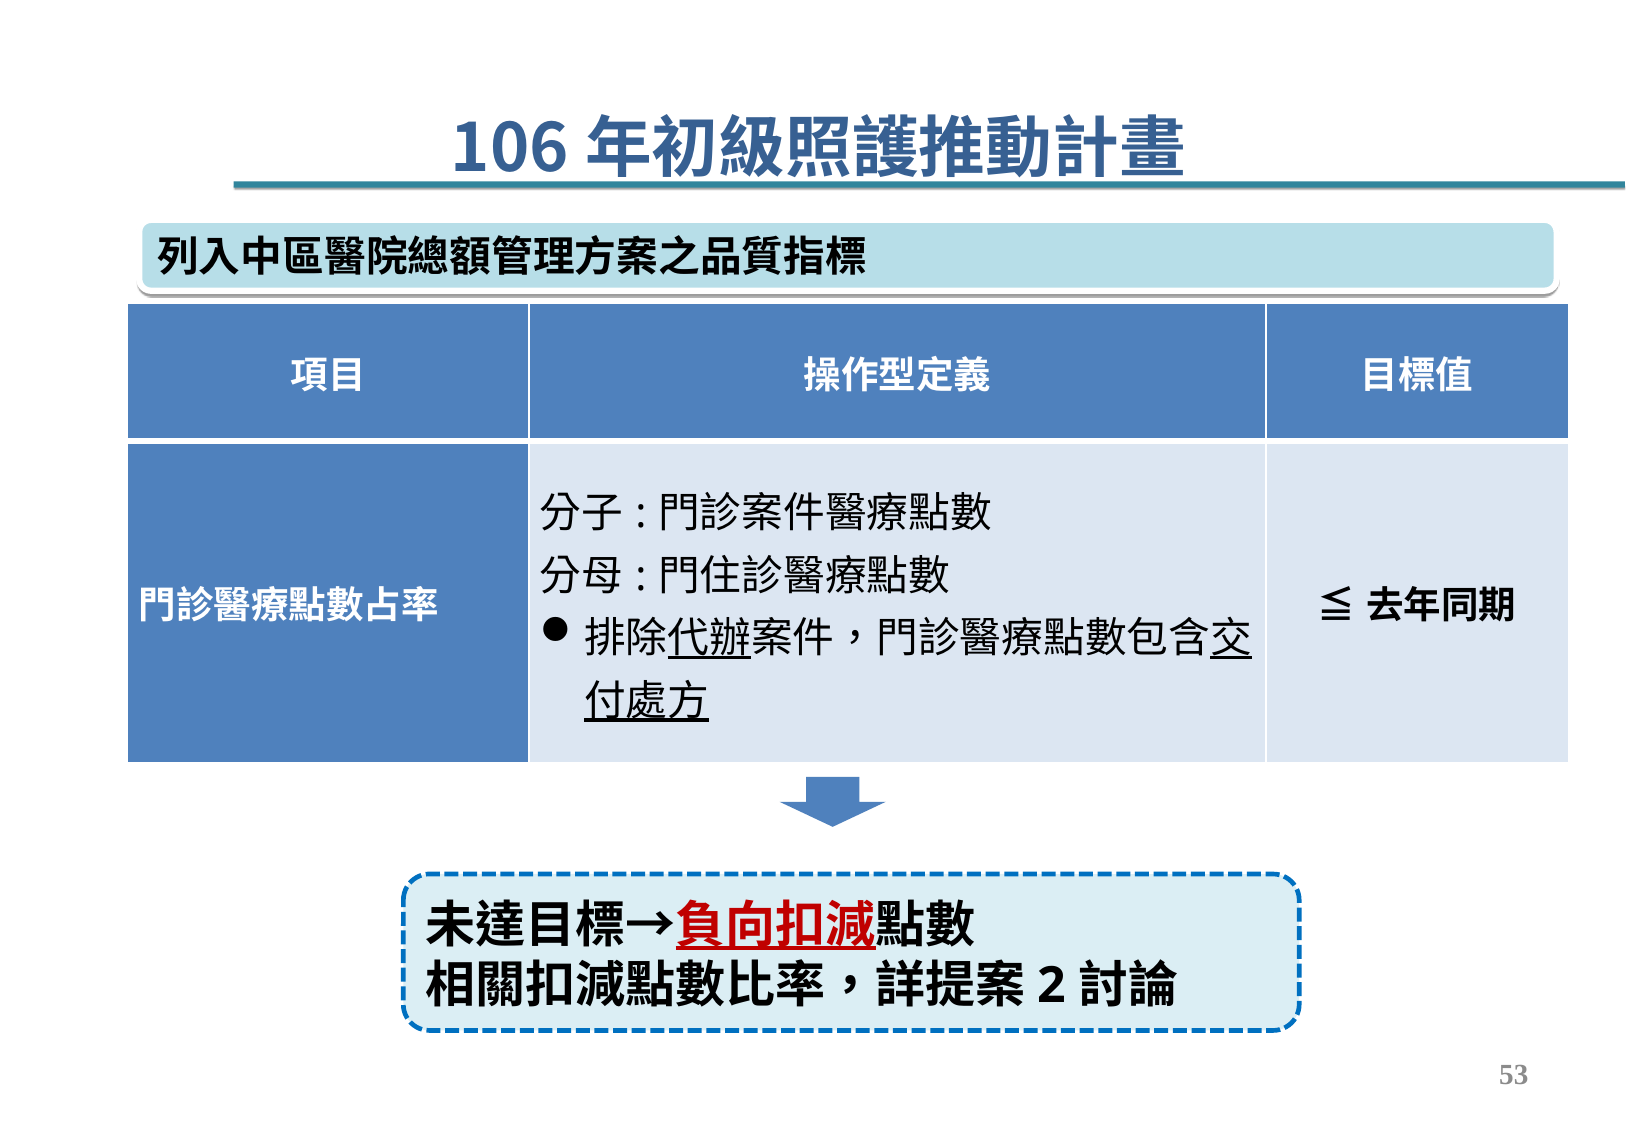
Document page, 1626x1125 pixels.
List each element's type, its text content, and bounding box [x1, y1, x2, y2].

text_box 列入中區醫院總額管理方案之品質指標 [139, 219, 1557, 291]
slide_number <編號> [1164, 1042, 1544, 1103]
table_cell 分子:門診案件醫療點數 分母:門住診醫療點數 排除代辦案件，門診醫療點數包含交付處方 [530, 444, 1265, 762]
text_box 未達目標→負向扣減點數 相關扣減點數比率，詳提案2討論 [403, 873, 1300, 1031]
table_header 操作型定義 [530, 304, 1265, 438]
text_box [779, 776, 886, 827]
table_header 項目 [128, 304, 528, 438]
title 106年初級照護推動計畫 [80, 68, 1557, 220]
table_cell ≦去年同期 [1267, 444, 1568, 762]
table_cell 門診醫療點數占率 [128, 444, 528, 762]
table_header 目標值 [1267, 304, 1568, 438]
